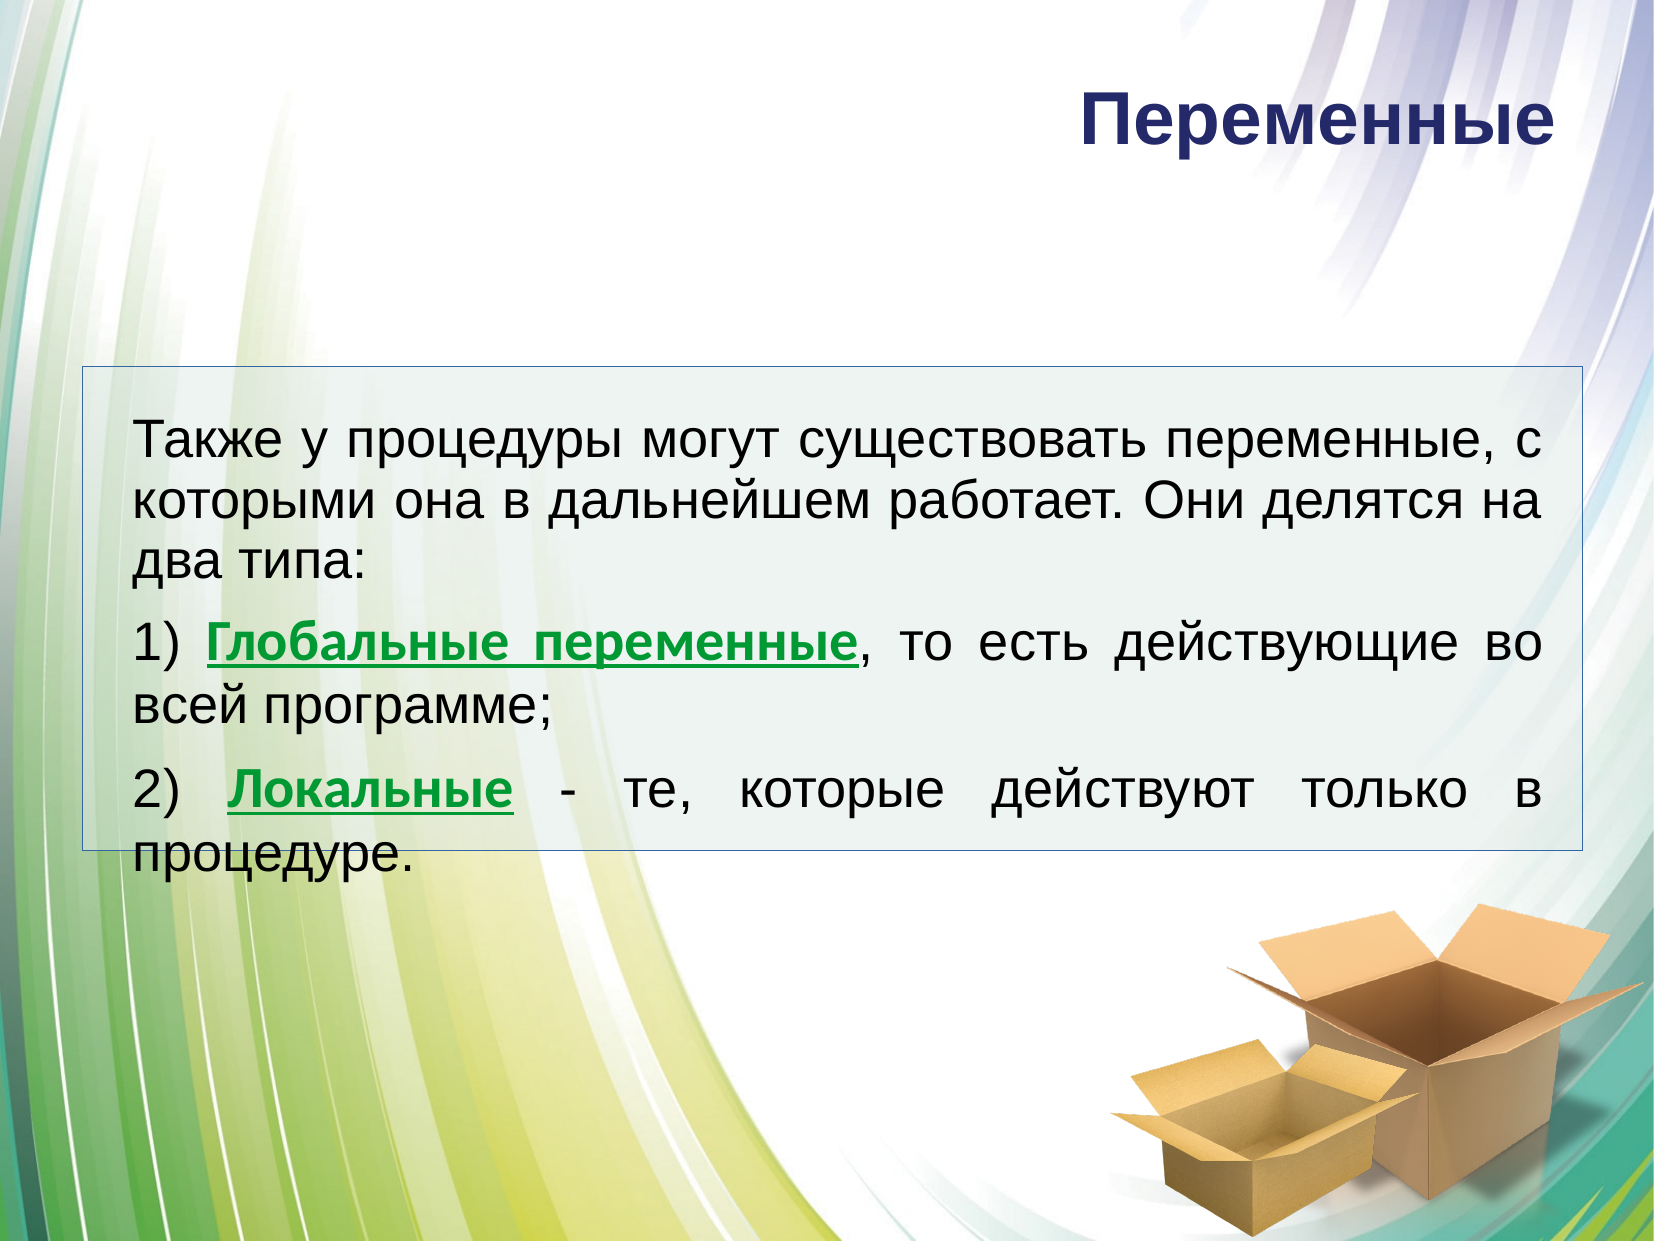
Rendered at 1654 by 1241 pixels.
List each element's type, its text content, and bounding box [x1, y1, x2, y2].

text_box [200, 845, 214, 851]
picture [0, 0, 1654, 1241]
text_box [349, 846, 362, 851]
text_box [261, 845, 275, 851]
text_box [171, 846, 184, 851]
text_box [378, 845, 392, 851]
text_box Переменные [110, 34, 1571, 204]
text_box Также у процедуры могут существовать переменные, с которыми она в дальнейшем работает. Они делятся на два типа: 1) Глобальные переменные, то есть действующие во всей программе; 2) Локальные - те, которые действуют только в процедуре. [118, 401, 1560, 830]
text_box [141, 846, 153, 851]
text_box [82, 366, 1583, 851]
text_box [295, 846, 304, 851]
